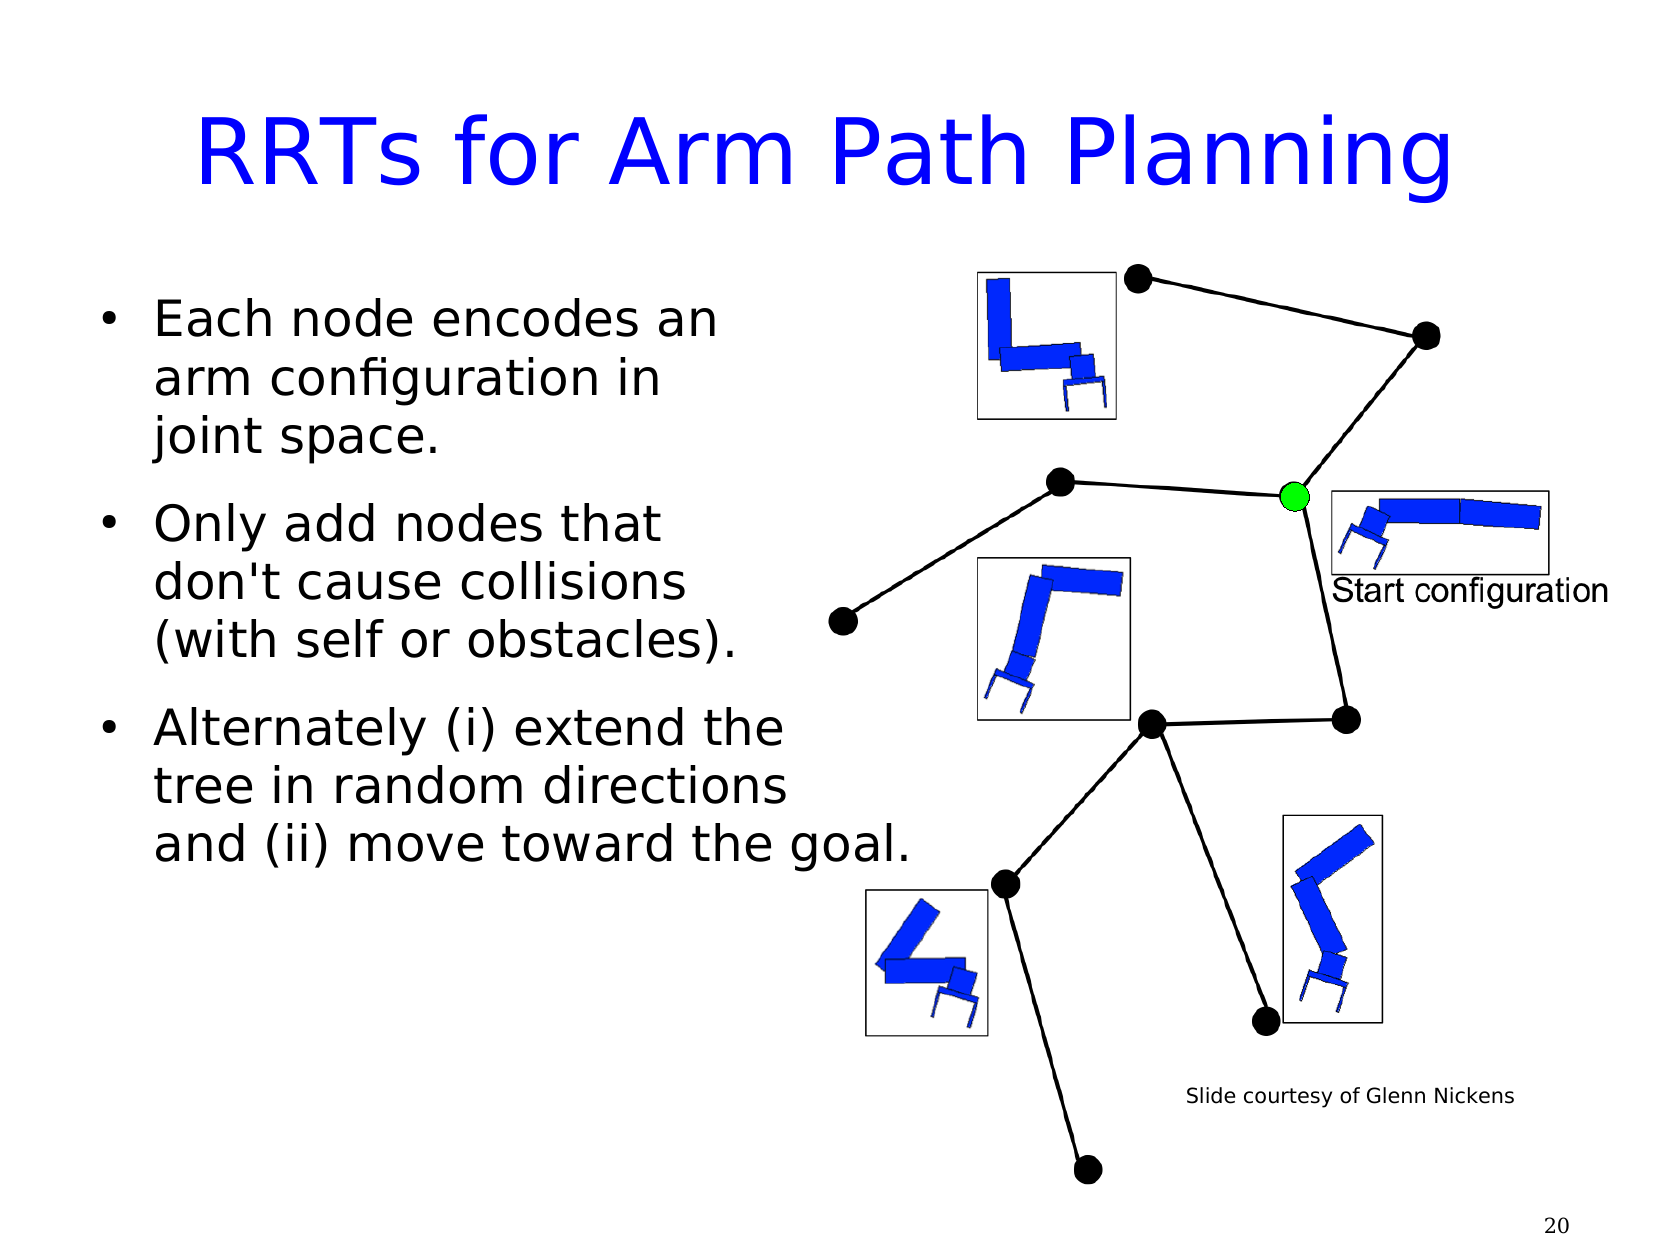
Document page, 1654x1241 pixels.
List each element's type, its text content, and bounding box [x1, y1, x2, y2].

text_box Slide courtesy of Glenn Nickens [1125, 1076, 1576, 1117]
text_box [807, 263, 1631, 1185]
list Each node encodes an arm configuration in joint space. Only add nodes that don't cause collisions (with self or obstacles). Alternately (i) extend the tree in random directions and (ii) move toward the goal. [82, 290, 807, 1095]
title RRTs for Arm Path Planning [82, 56, 1571, 250]
